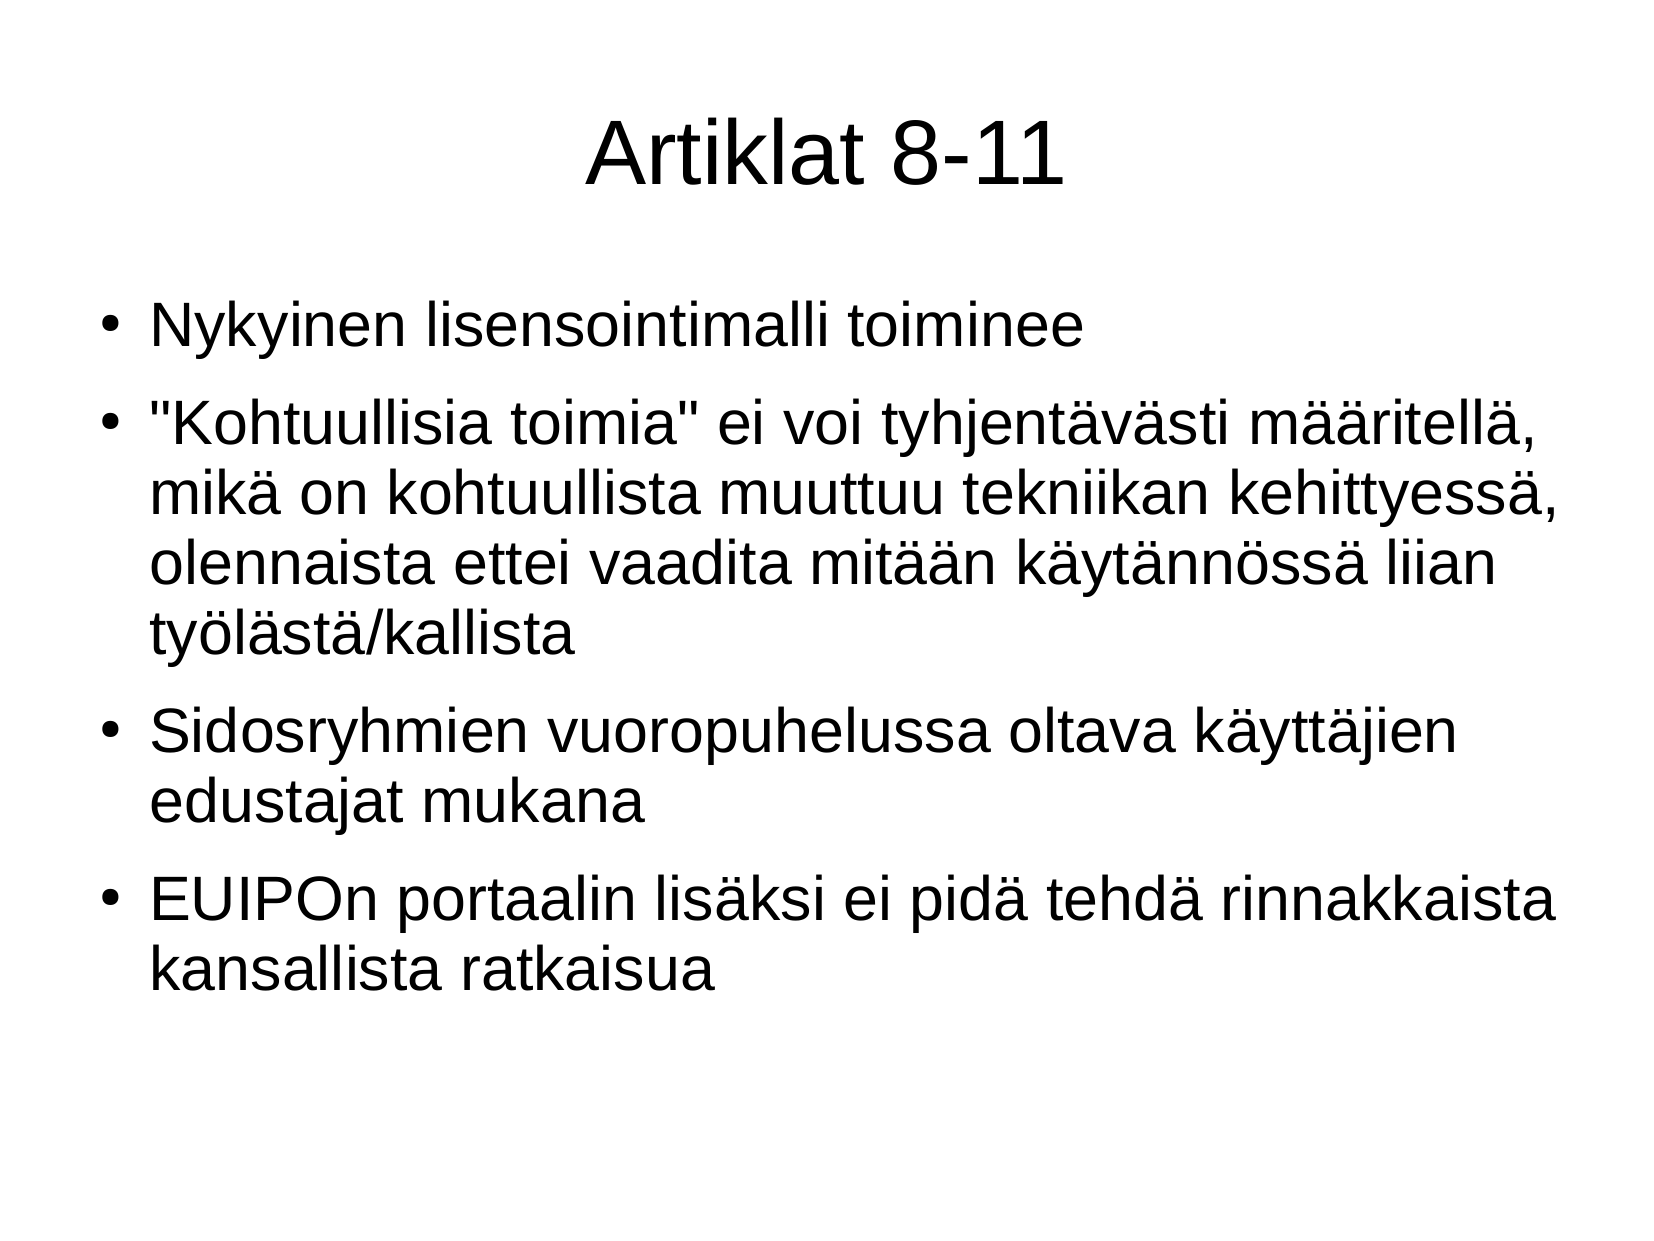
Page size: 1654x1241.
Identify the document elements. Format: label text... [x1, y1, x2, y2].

title Artiklat 8-11 [82, 49, 1571, 257]
list Nykyinen lisensointimalli toiminee "Kohtuullisia toimia" ei voi tyhjentävästi määritellä, mikä on kohtuullista muuttuu tekniikan kehittyessä, olennaista ettei vaadita mitään käytännössä liian työlästä/kallista Sidosryhmien vuoropuhelussa oltava käyttäjien edustajat mukana EUIPOn portaalin lisäksi ei pidä tehdä rinnakkaista kansallista ratkaisua [82, 290, 1571, 1010]
